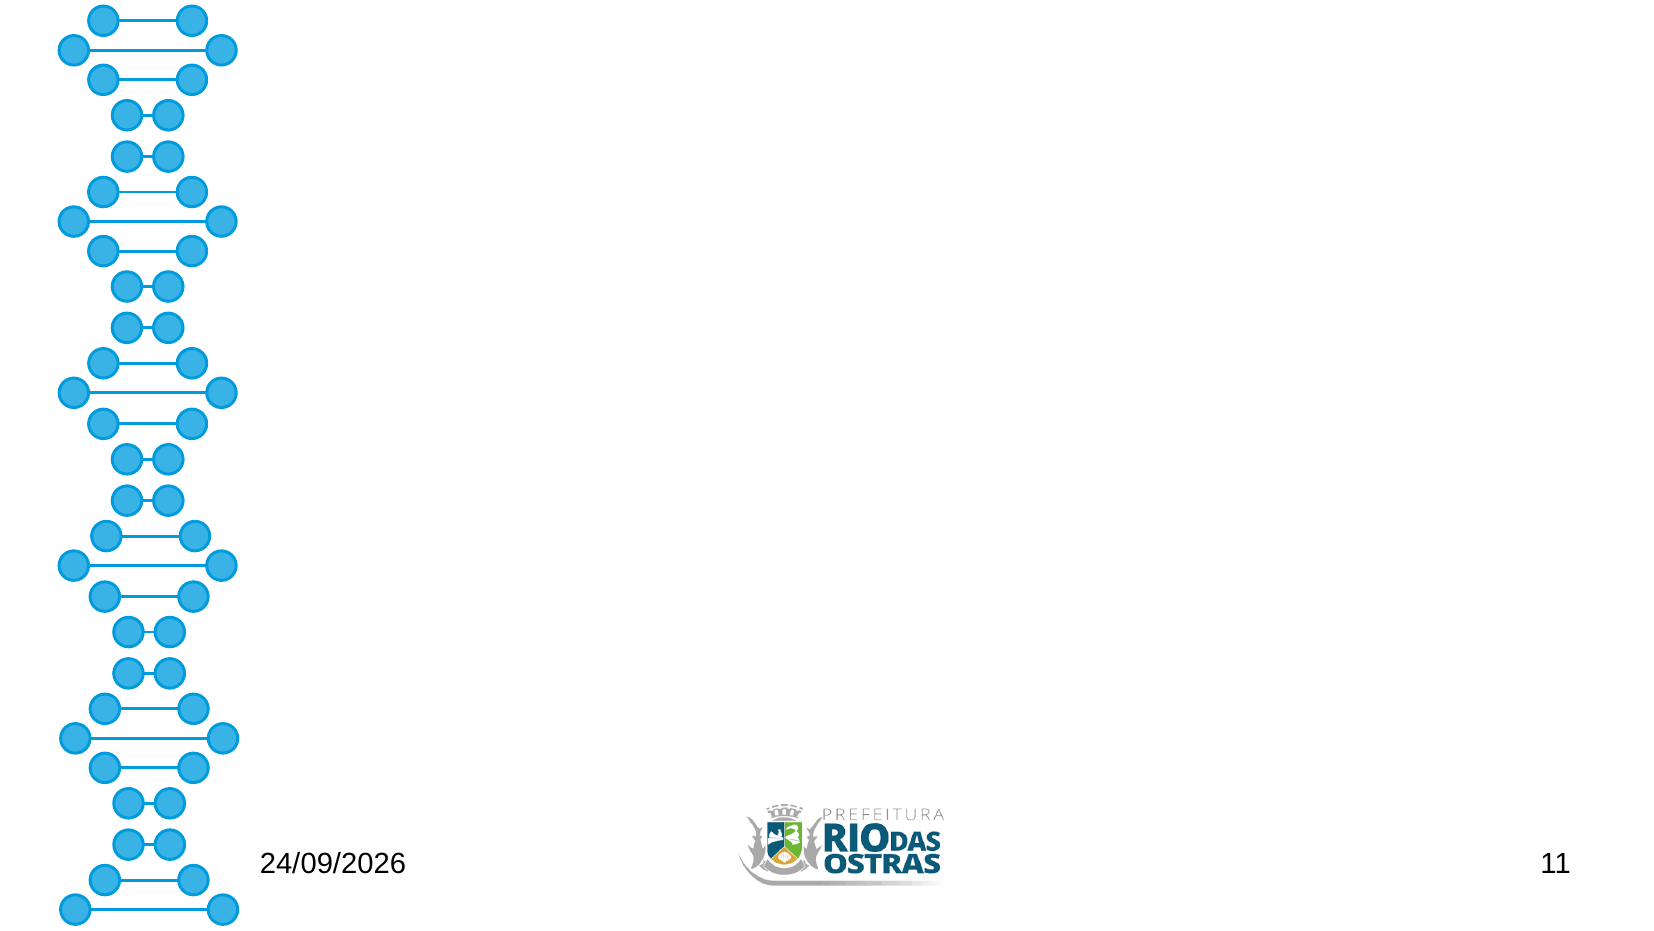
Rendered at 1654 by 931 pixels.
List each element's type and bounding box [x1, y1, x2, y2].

picture [737, 804, 945, 886]
